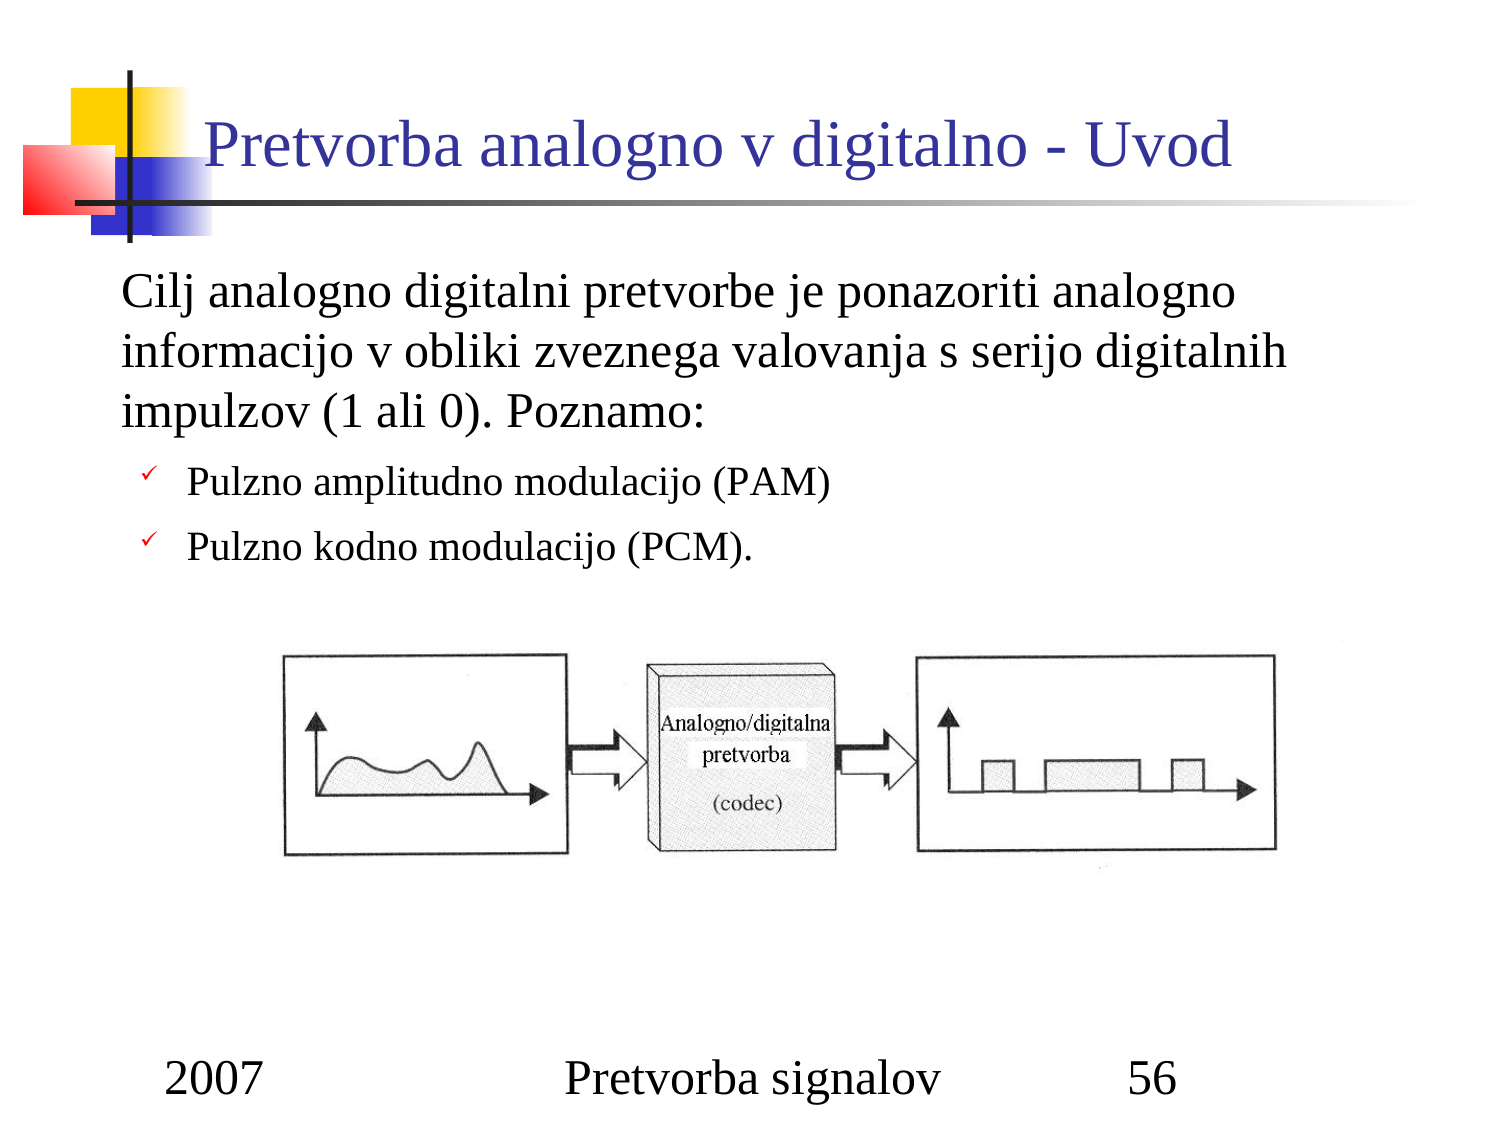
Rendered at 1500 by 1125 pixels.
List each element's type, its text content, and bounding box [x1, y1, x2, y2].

list Cilj analogno digitalni pretvorbe je ponazoriti analogno informacijo v obliki zveznega valovanja s serijo digitalnih impulzov (1 ali 0). Poznamo: Pulzno amplitudno modulacijo (PAM) Pulzno kodno modulacijo (PCM). [50, 249, 1469, 589]
title Pretvorba analogno v digitalno - Uvod [188, 92, 1468, 188]
picture [212, 624, 1347, 892]
